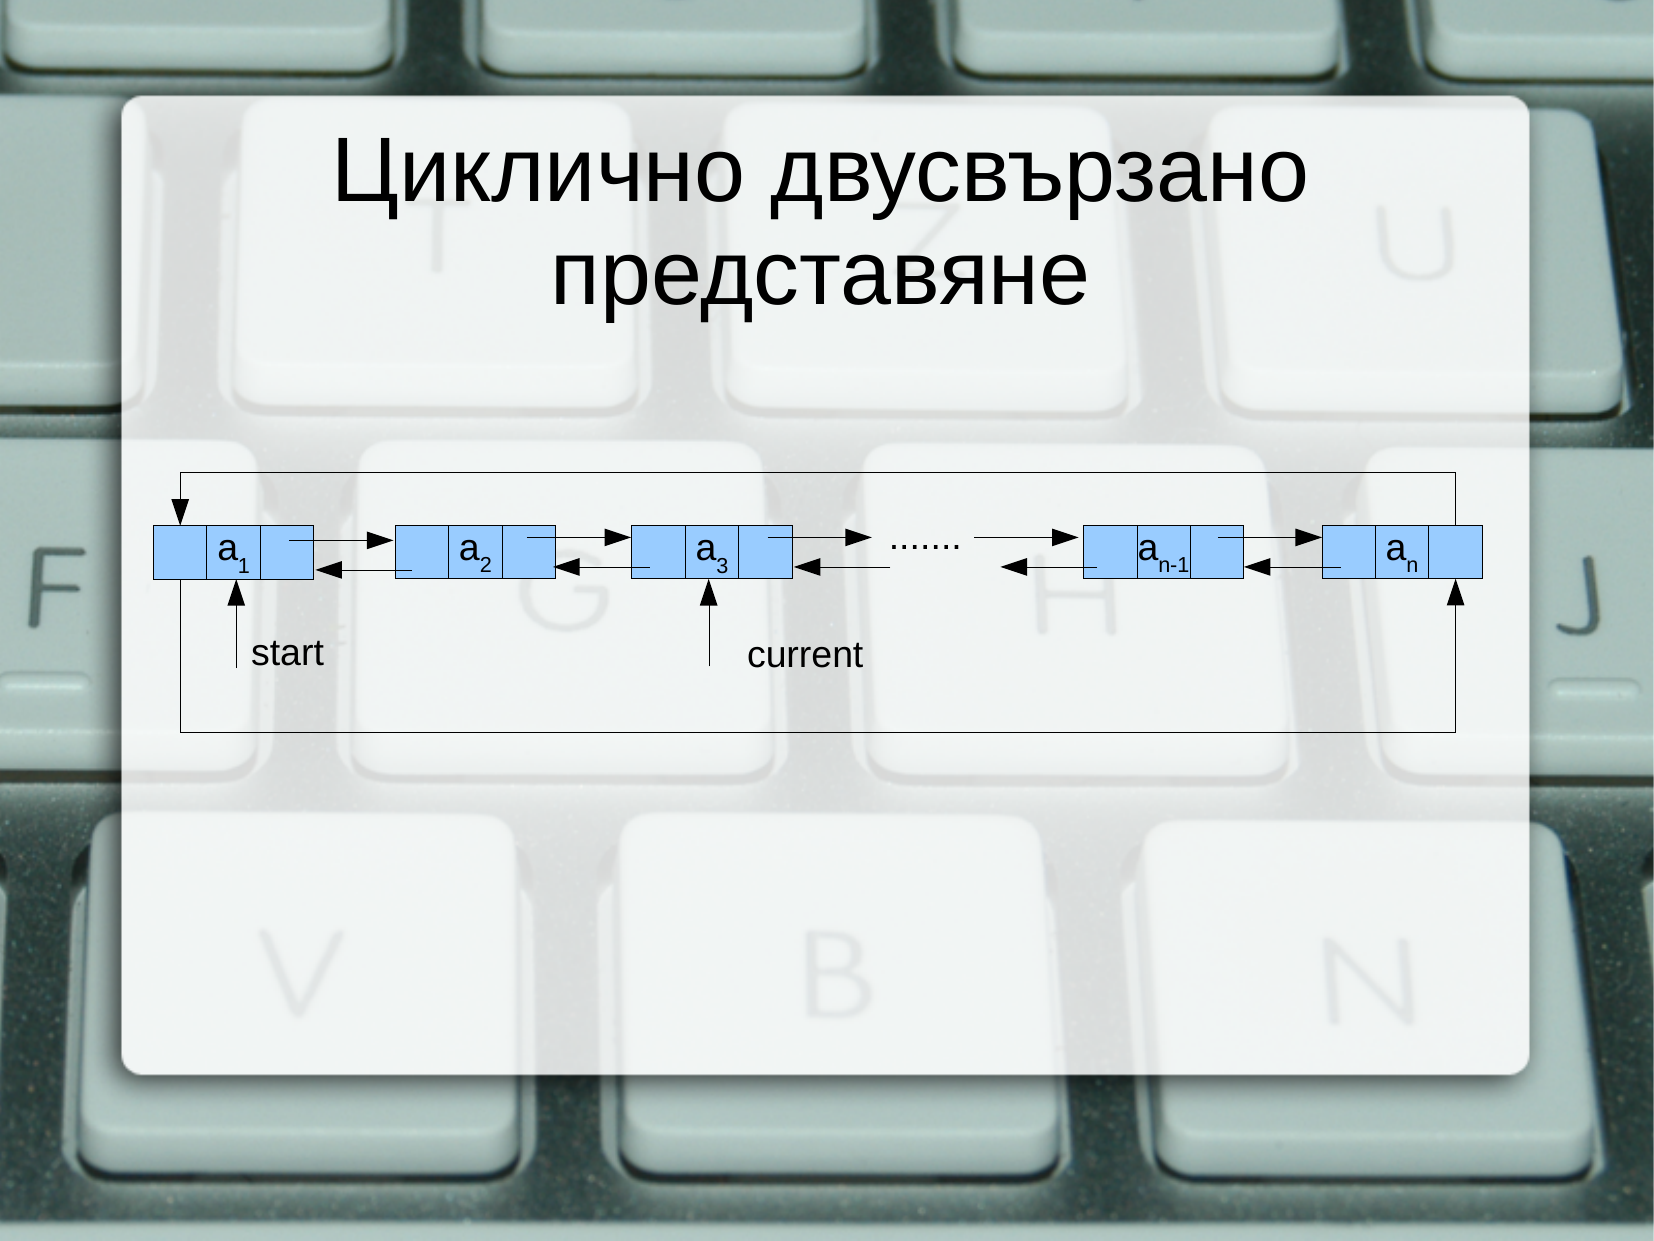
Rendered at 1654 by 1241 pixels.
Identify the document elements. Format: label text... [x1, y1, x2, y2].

text_box [1083, 525, 1138, 579]
text_box a2 [449, 525, 502, 579]
text_box [502, 525, 556, 579]
text_box [1190, 525, 1244, 579]
text_box [395, 525, 449, 579]
text_box an-1 [1138, 525, 1190, 579]
text_box a1 [207, 525, 260, 580]
text_box [260, 525, 314, 580]
text_box [739, 525, 793, 579]
text_box [153, 525, 207, 580]
picture [0, 0, 1654, 1241]
text_box current [732, 625, 897, 683]
text_box start [236, 623, 339, 681]
text_box an [1376, 525, 1428, 579]
title Циклично двусвързано представяне [135, 117, 1506, 325]
text_box [1428, 525, 1483, 579]
text_box [1322, 525, 1376, 579]
text_box ....... [874, 507, 981, 579]
text_box [631, 525, 686, 579]
text_box a3 [686, 525, 739, 579]
